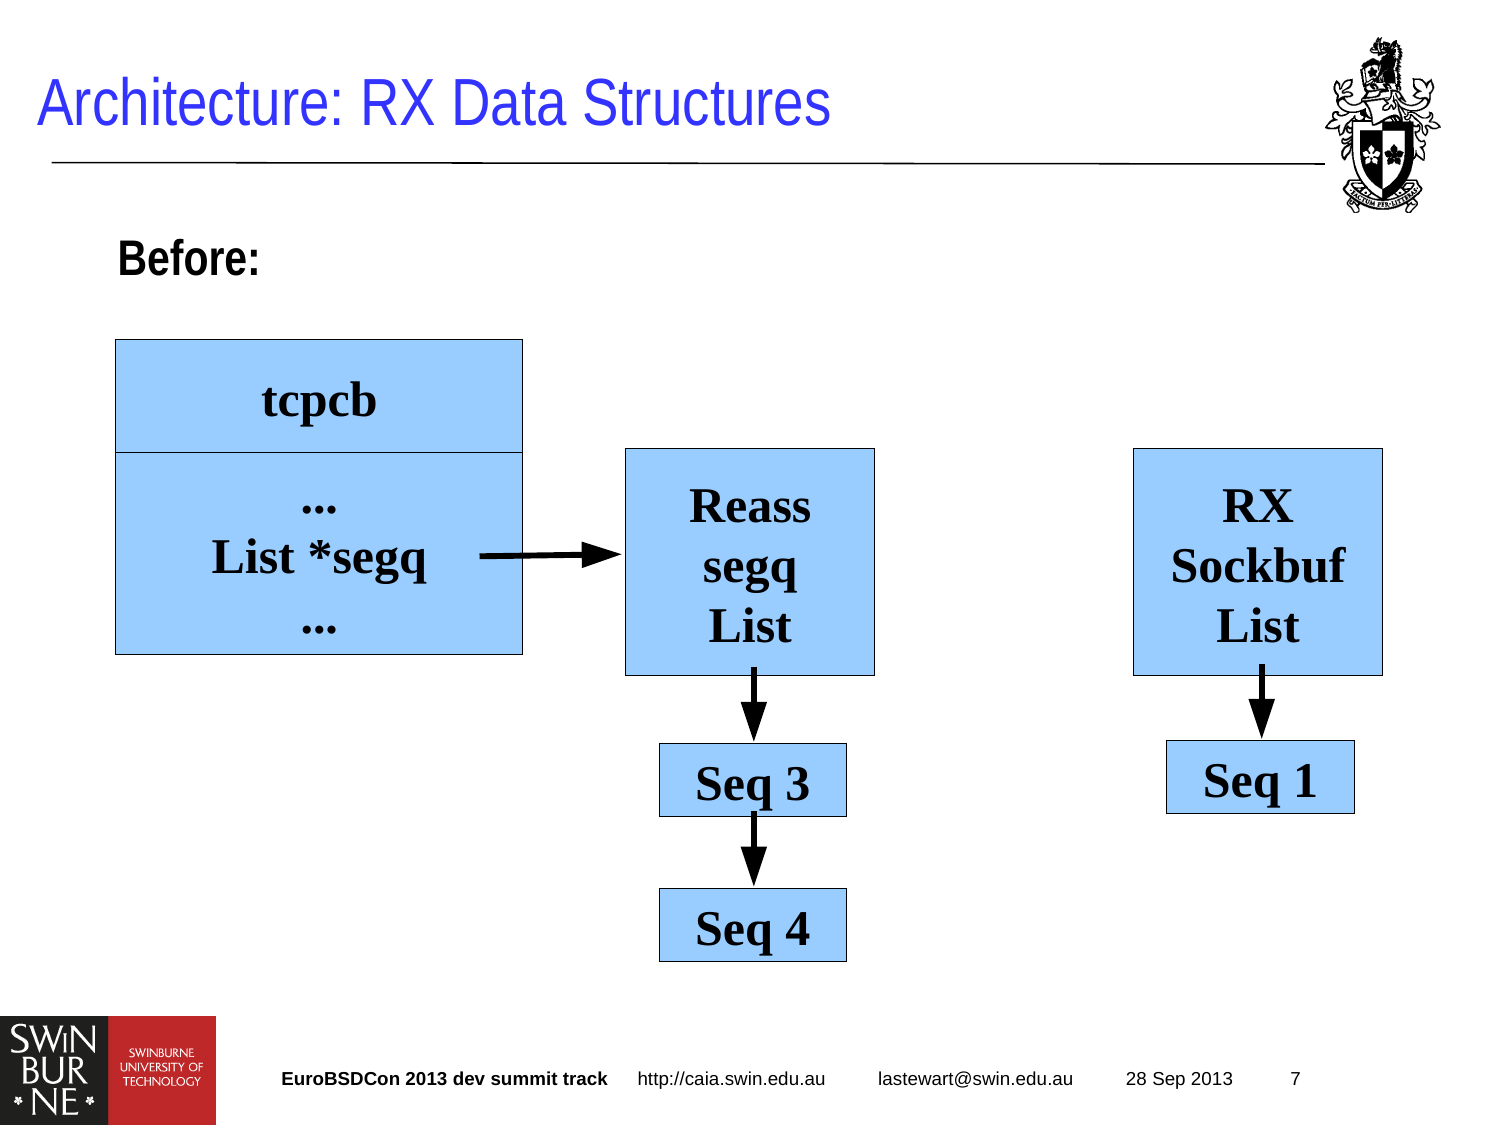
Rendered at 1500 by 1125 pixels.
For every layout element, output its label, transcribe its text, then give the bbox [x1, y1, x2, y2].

text_box Seq 3 [659, 743, 847, 817]
text_box ... List *segq ... [115, 452, 523, 655]
picture [1325, 37, 1441, 213]
text_box tcpcb [115, 339, 523, 452]
picture [0, 1016, 216, 1125]
text_box Seq 4 [659, 888, 847, 962]
text_box Seq 1 [1166, 740, 1355, 814]
text_box Reass segq List [625, 448, 875, 676]
text_box RX Sockbuf List [1133, 448, 1383, 676]
list Before: [71, 224, 376, 300]
title Architecture: RX Data Structures [37, 58, 1325, 239]
